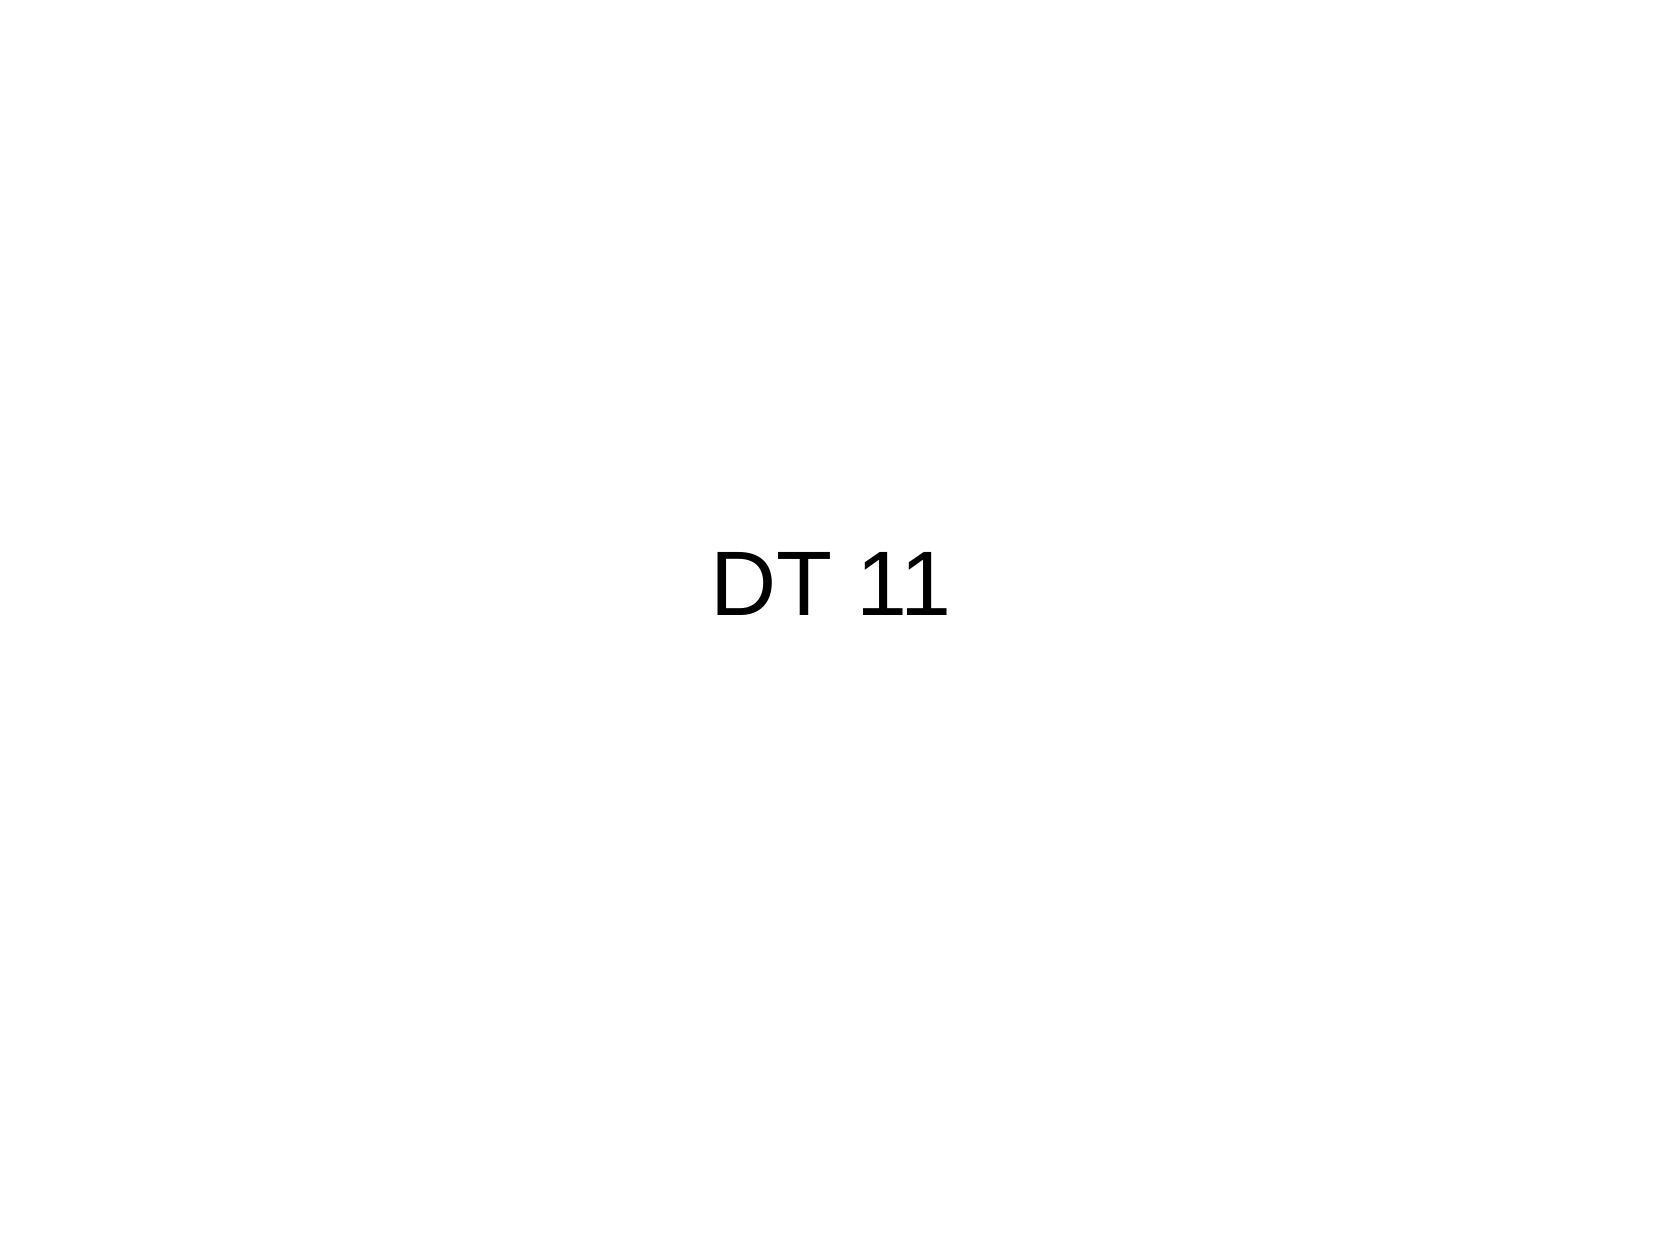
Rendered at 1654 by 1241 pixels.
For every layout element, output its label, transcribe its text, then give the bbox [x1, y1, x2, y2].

title DT 11 [86, 480, 1576, 688]
